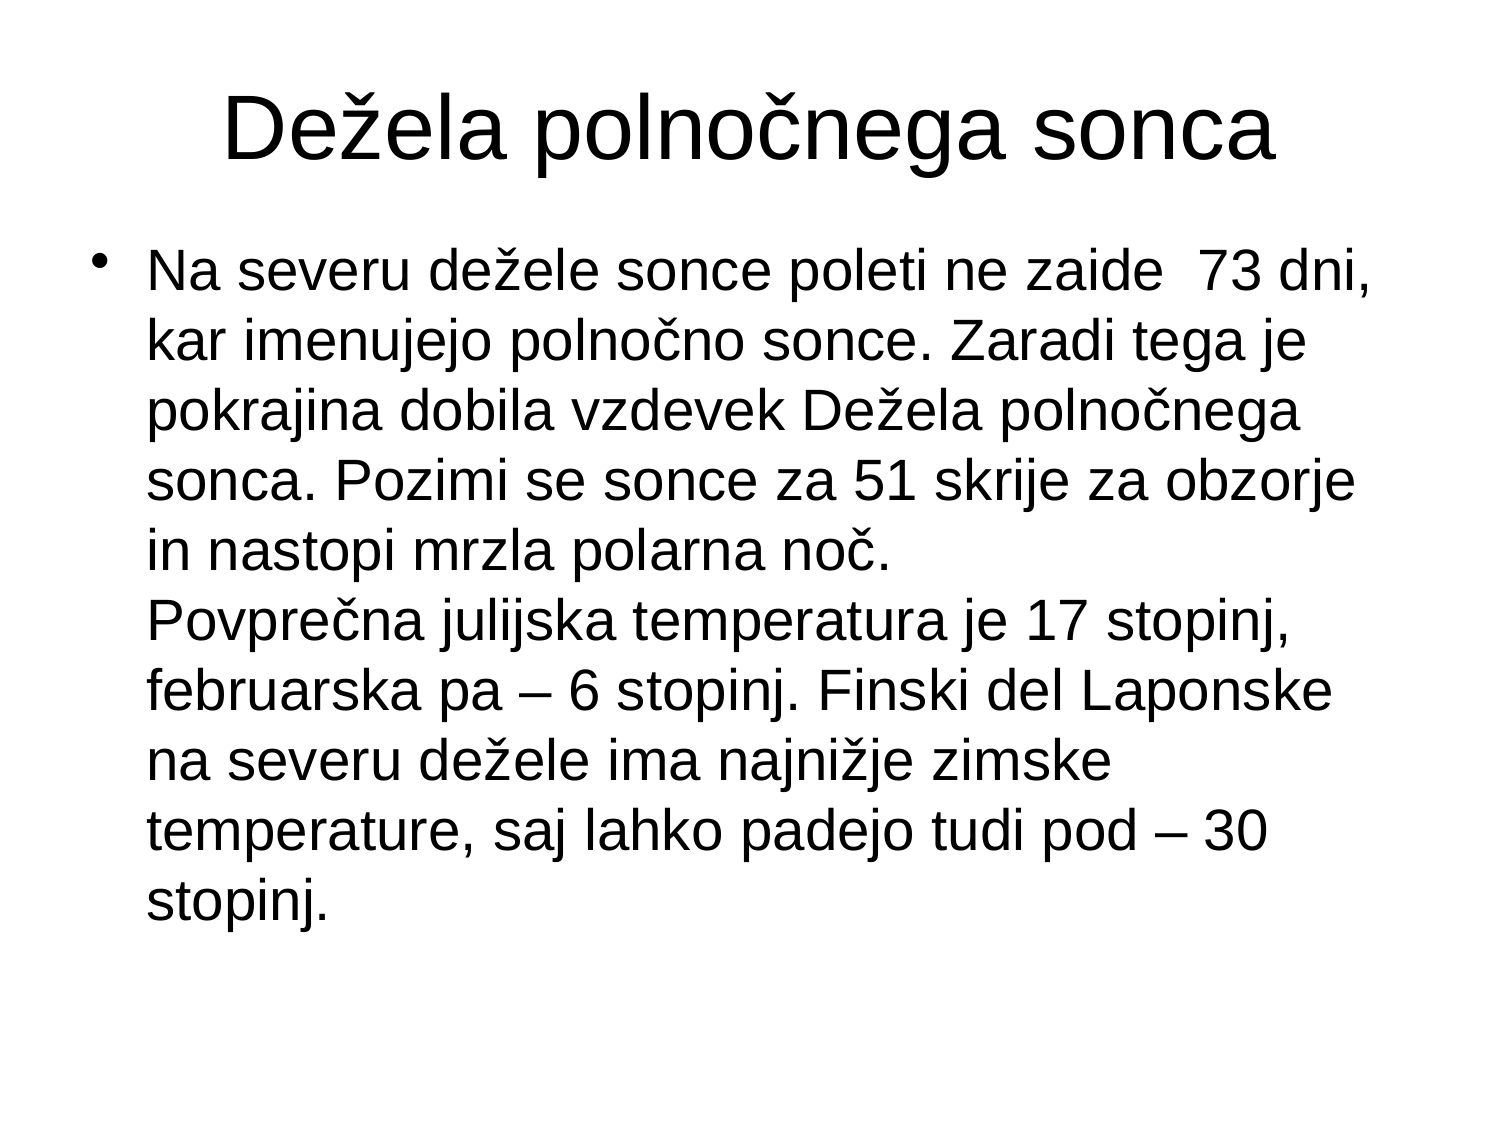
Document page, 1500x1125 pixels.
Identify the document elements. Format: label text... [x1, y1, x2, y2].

list Na severu dežele sonce poleti ne zaide 73 dni, kar imenujejo polnočno sonce. Zaradi tega je pokrajina dobila vzdevek Dežela polnočnega sonca. Pozimi se sonce za 51 skrije za obzorje in nastopi mrzla polarna noč. Povprečna julijska temperatura je 17 stopinj, februarska pa – 6 stopinj. Finski del Laponske na severu dežele ima najnižje zimske temperature, saj lahko padejo tudi pod – 30 stopinj. [75, 224, 1425, 1005]
title Dežela polnočnega sonca [75, 45, 1425, 200]
